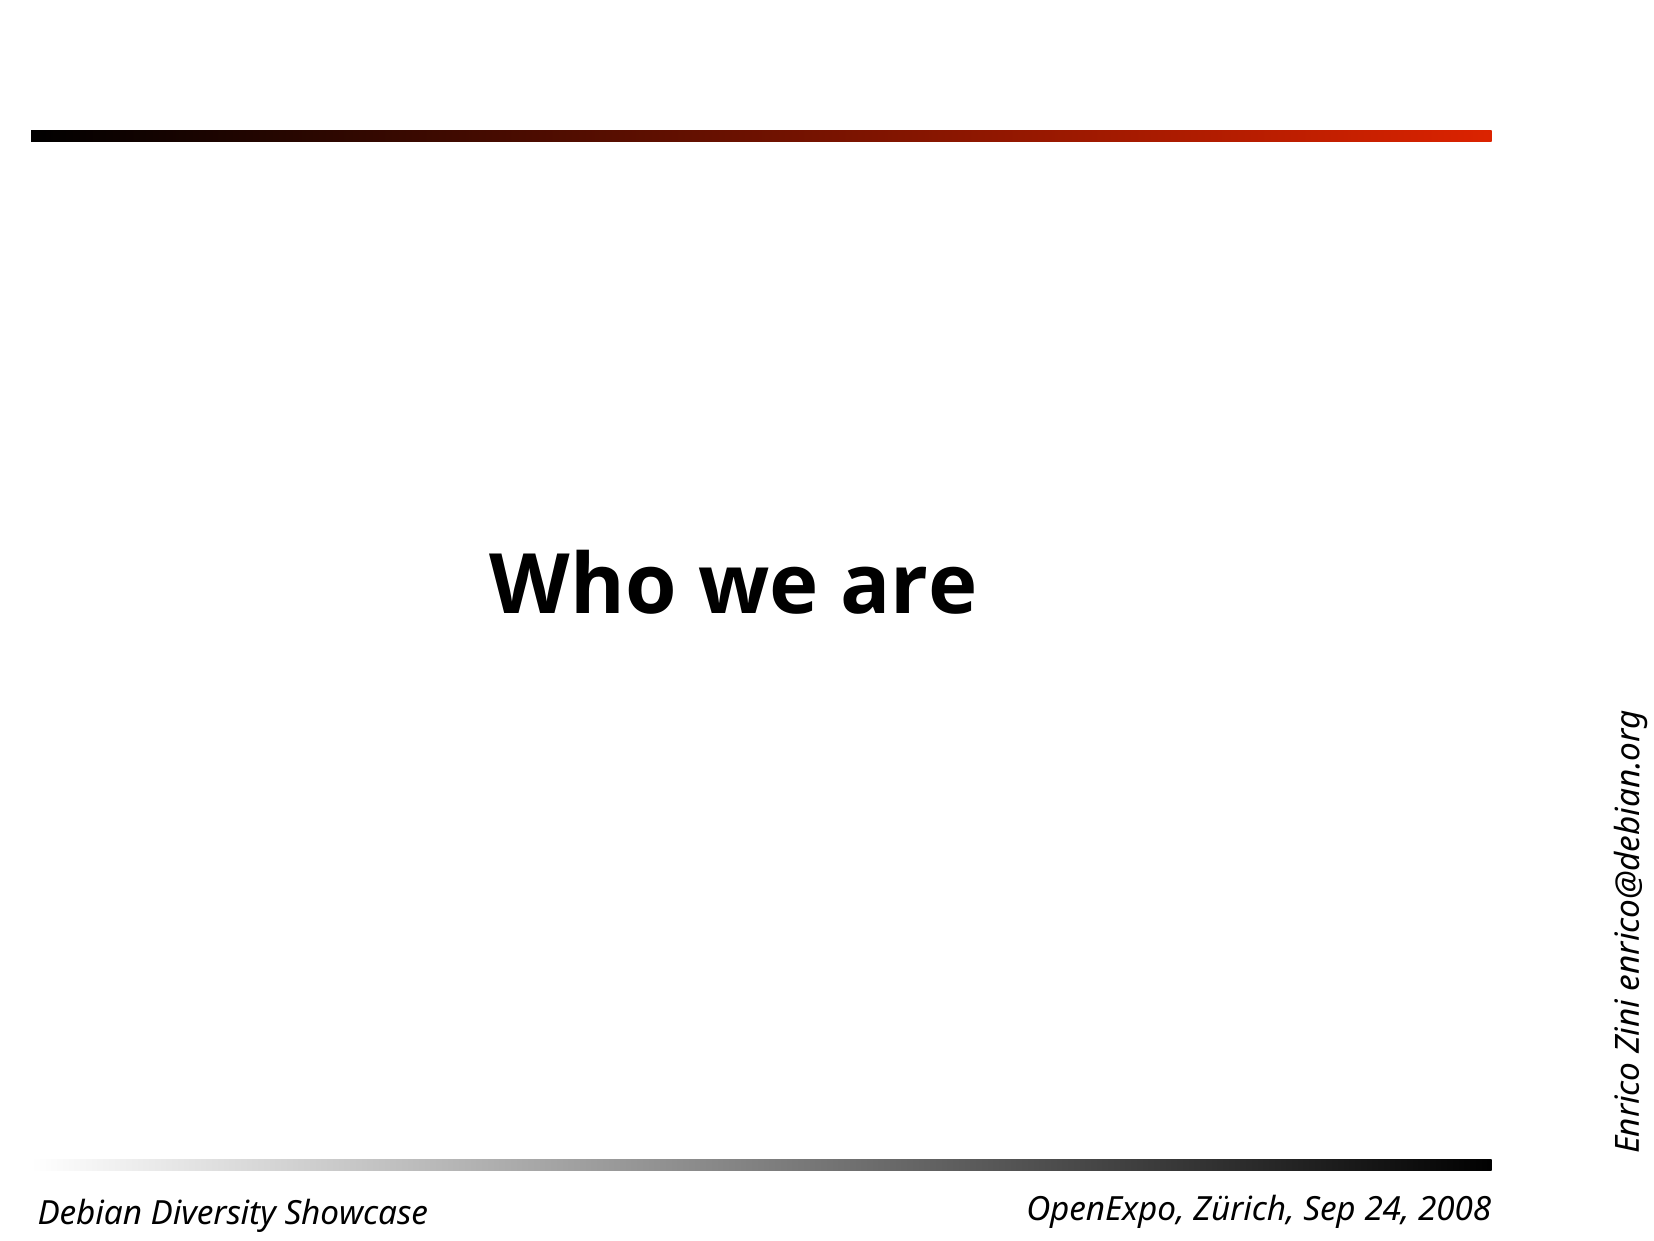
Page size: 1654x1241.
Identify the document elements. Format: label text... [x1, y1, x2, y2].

text_box Who we are [30, 524, 1438, 659]
